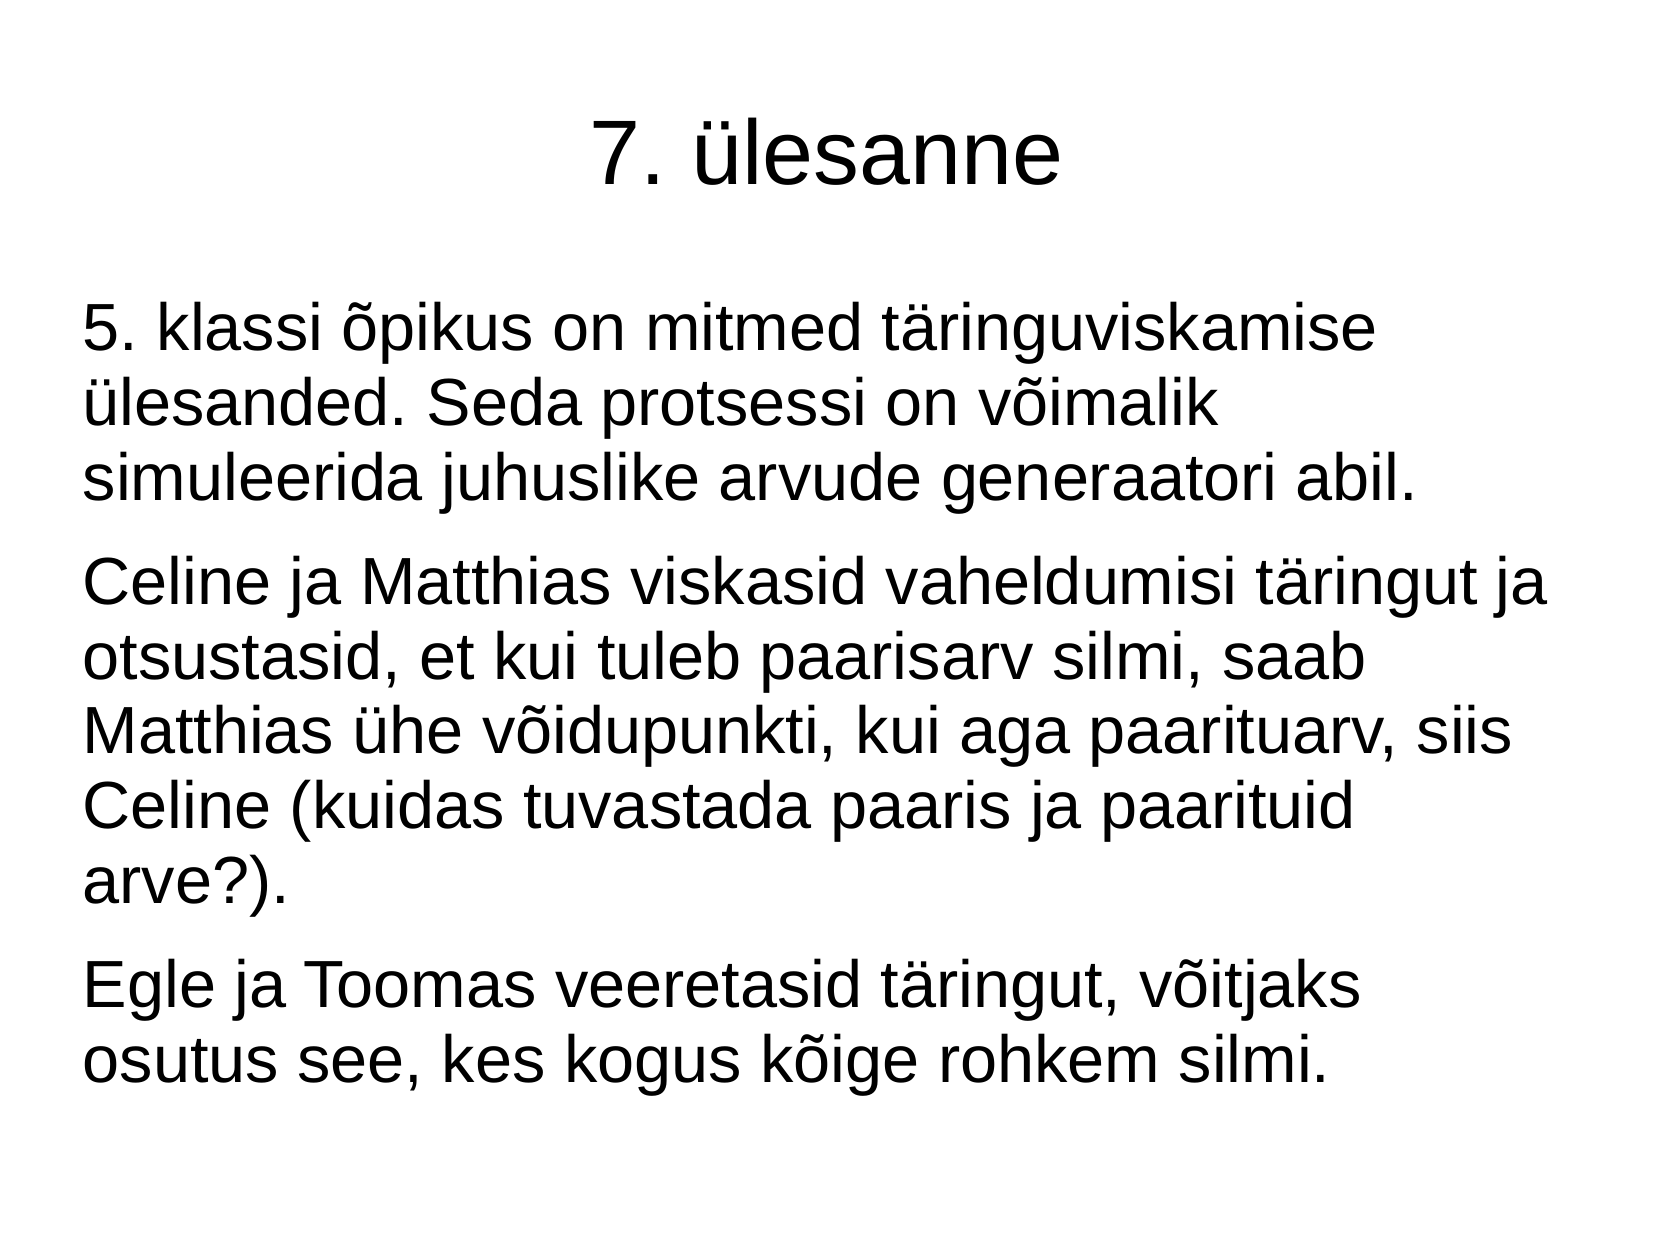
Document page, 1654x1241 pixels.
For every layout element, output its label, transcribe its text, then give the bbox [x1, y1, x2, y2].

title 7. ülesanne [82, 56, 1571, 250]
list 5. klassi õpikus on mitmed täringuviskamise ülesanded. Seda protsessi on võimalik simuleerida juhuslike arvude generaatori abil. Celine ja Matthias viskasid vaheldumisi täringut ja otsustasid, et kui tuleb paarisarv silmi, saab Matthias ühe võidupunkti, kui aga paarituarv, siis Celine (kuidas tuvastada paaris ja paarituid arve?). Egle ja Toomas veeretasid täringut, võitjaks osutus see, kes kogus kõige rohkem silmi. [82, 290, 1571, 1097]
